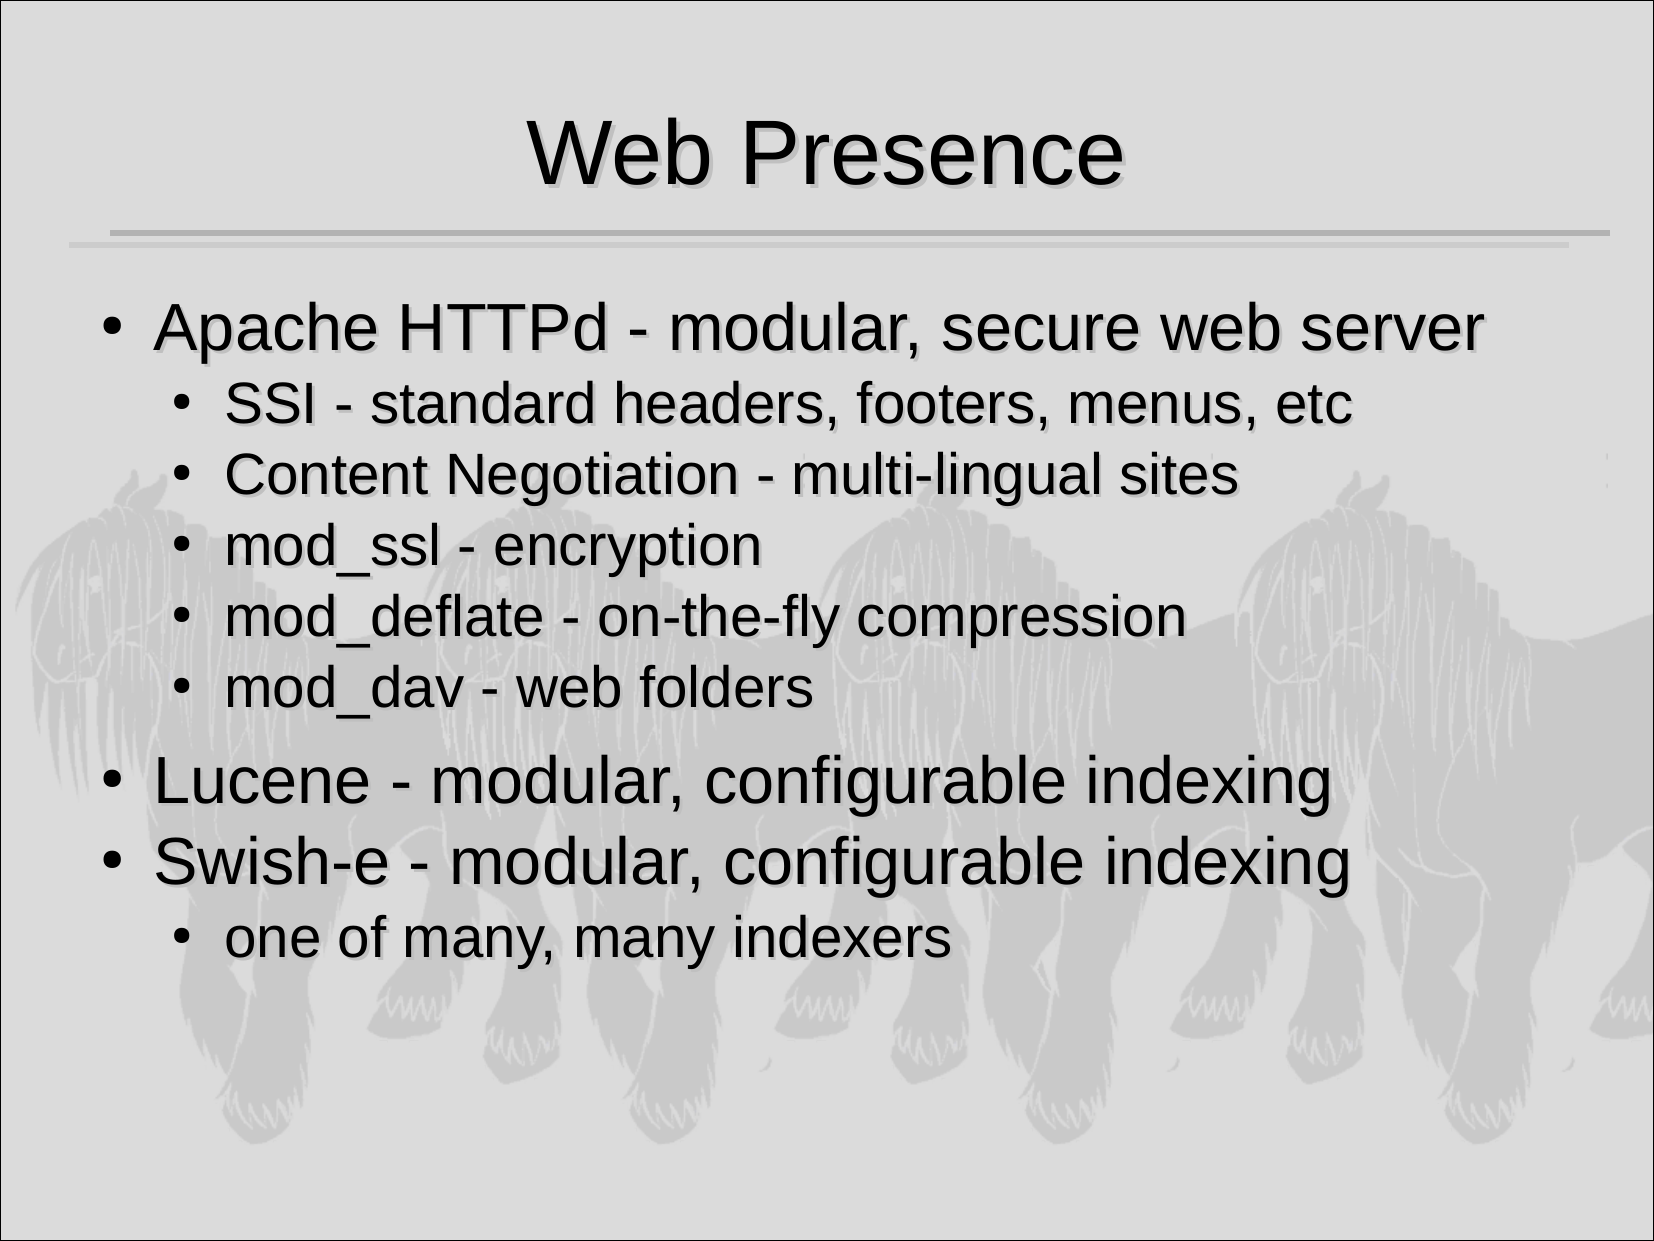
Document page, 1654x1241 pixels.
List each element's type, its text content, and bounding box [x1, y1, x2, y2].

title Web Presence [82, 56, 1571, 250]
list Apache HTTPd - modular, secure web server SSI - standard headers, footers, menus, etc Content Negotiation - multi-lingual sites mod_ssl - encryption mod_deflate - on-the-fly compression mod_dav - web folders Lucene - modular, configurable indexing Swish-e - modular, configurable indexing one of many, many indexers [82, 290, 1571, 1094]
